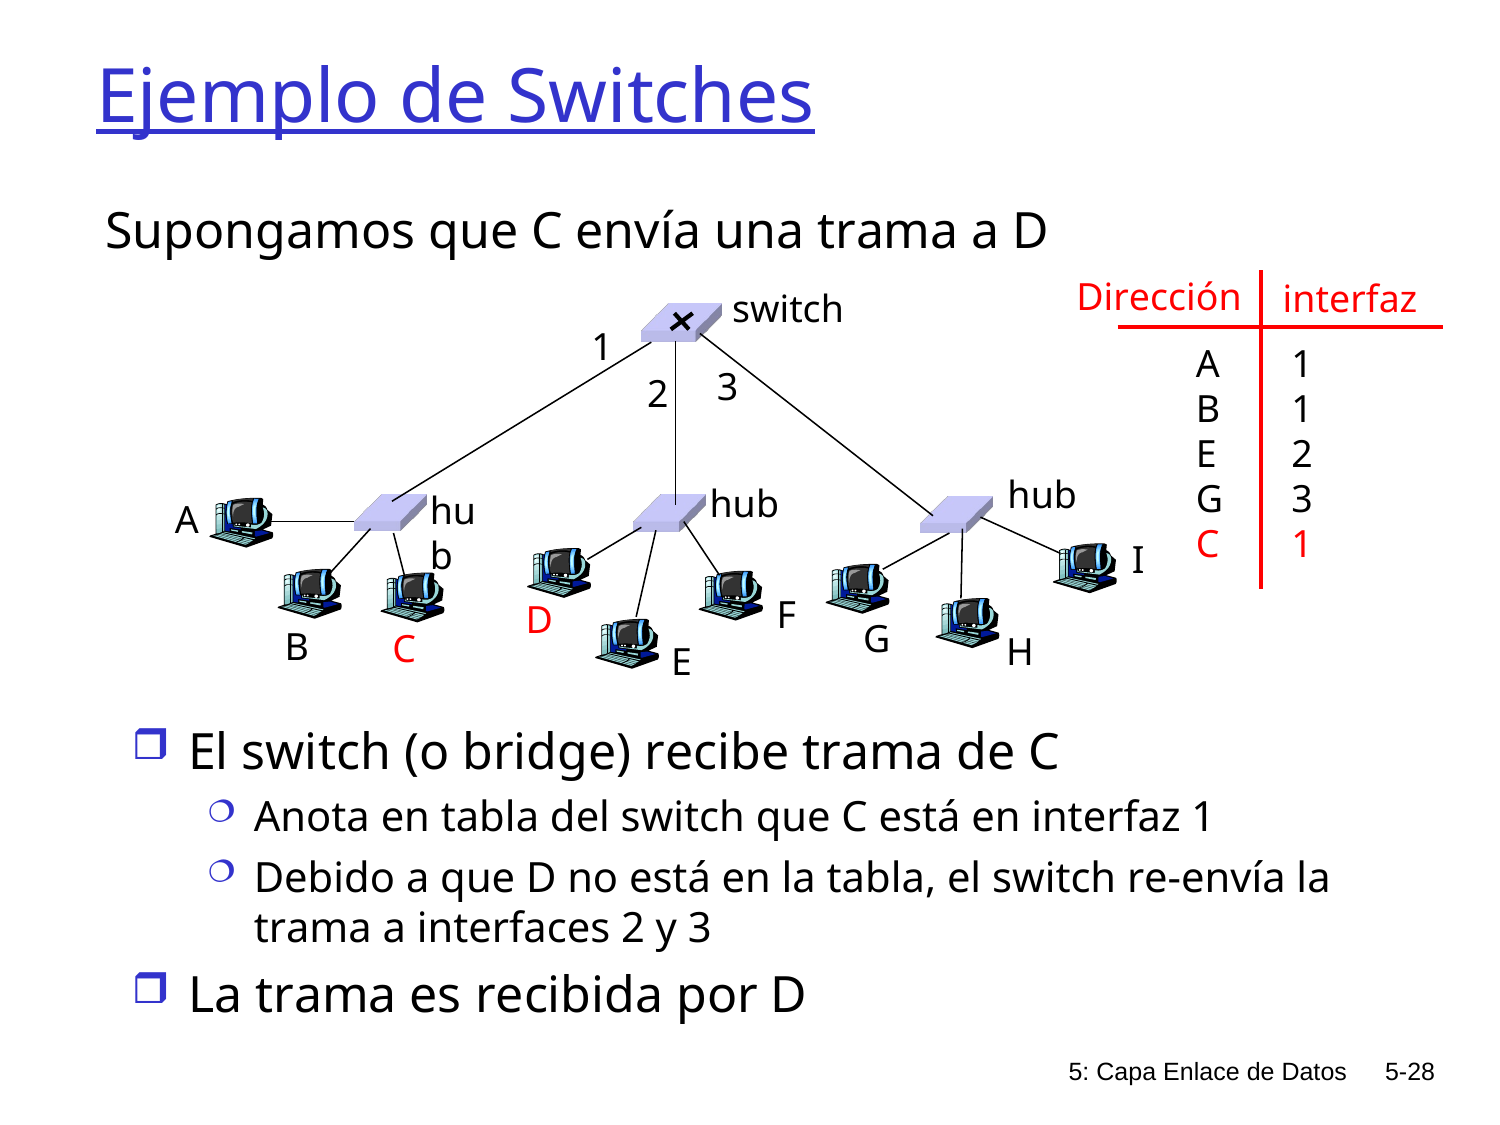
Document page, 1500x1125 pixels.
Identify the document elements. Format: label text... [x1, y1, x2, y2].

text_box 2 [632, 362, 684, 423]
text_box 1 [576, 315, 628, 377]
text_box I [1117, 528, 1160, 590]
picture [595, 618, 660, 669]
text_box [641, 303, 717, 342]
text_box hub [694, 472, 794, 533]
picture [698, 570, 764, 621]
picture [1052, 542, 1118, 594]
picture [277, 568, 343, 619]
text_box switch [717, 277, 860, 338]
text_box E [656, 630, 707, 691]
picture [825, 563, 891, 614]
text_box hub [992, 463, 1092, 525]
text_box A B E G C [1181, 332, 1238, 618]
text_box interfaz [1268, 266, 1433, 328]
text_box [354, 494, 415, 531]
title Ejemplo de Switches [81, 0, 1357, 188]
list Supongamos que C envía una trama a D [90, 186, 1366, 950]
text_box F [761, 583, 812, 645]
text_box 3 [702, 355, 754, 417]
text_box C [377, 617, 432, 679]
text_box H [991, 619, 1049, 681]
picture [214, 497, 275, 548]
text_box 1 1 2 3 1 [1276, 332, 1328, 573]
text_box A [160, 488, 214, 550]
picture [527, 547, 592, 598]
picture [380, 572, 446, 623]
text_box Dirección [1061, 265, 1257, 326]
text_box D [510, 588, 569, 649]
text_box El switch (o bridge) recibe trama de C Anota en tabla del switch que C está en interfaz 1 Debido a que D no está en la tabla, el switch re-envía la trama a interfaces 2 y 3 La trama es recibida por D [117, 711, 1393, 1015]
text_box hub [415, 479, 511, 585]
text_box [920, 496, 992, 533]
text_box G [848, 607, 906, 668]
text_box [633, 494, 694, 532]
picture [935, 597, 1001, 649]
text_box B [269, 615, 325, 677]
